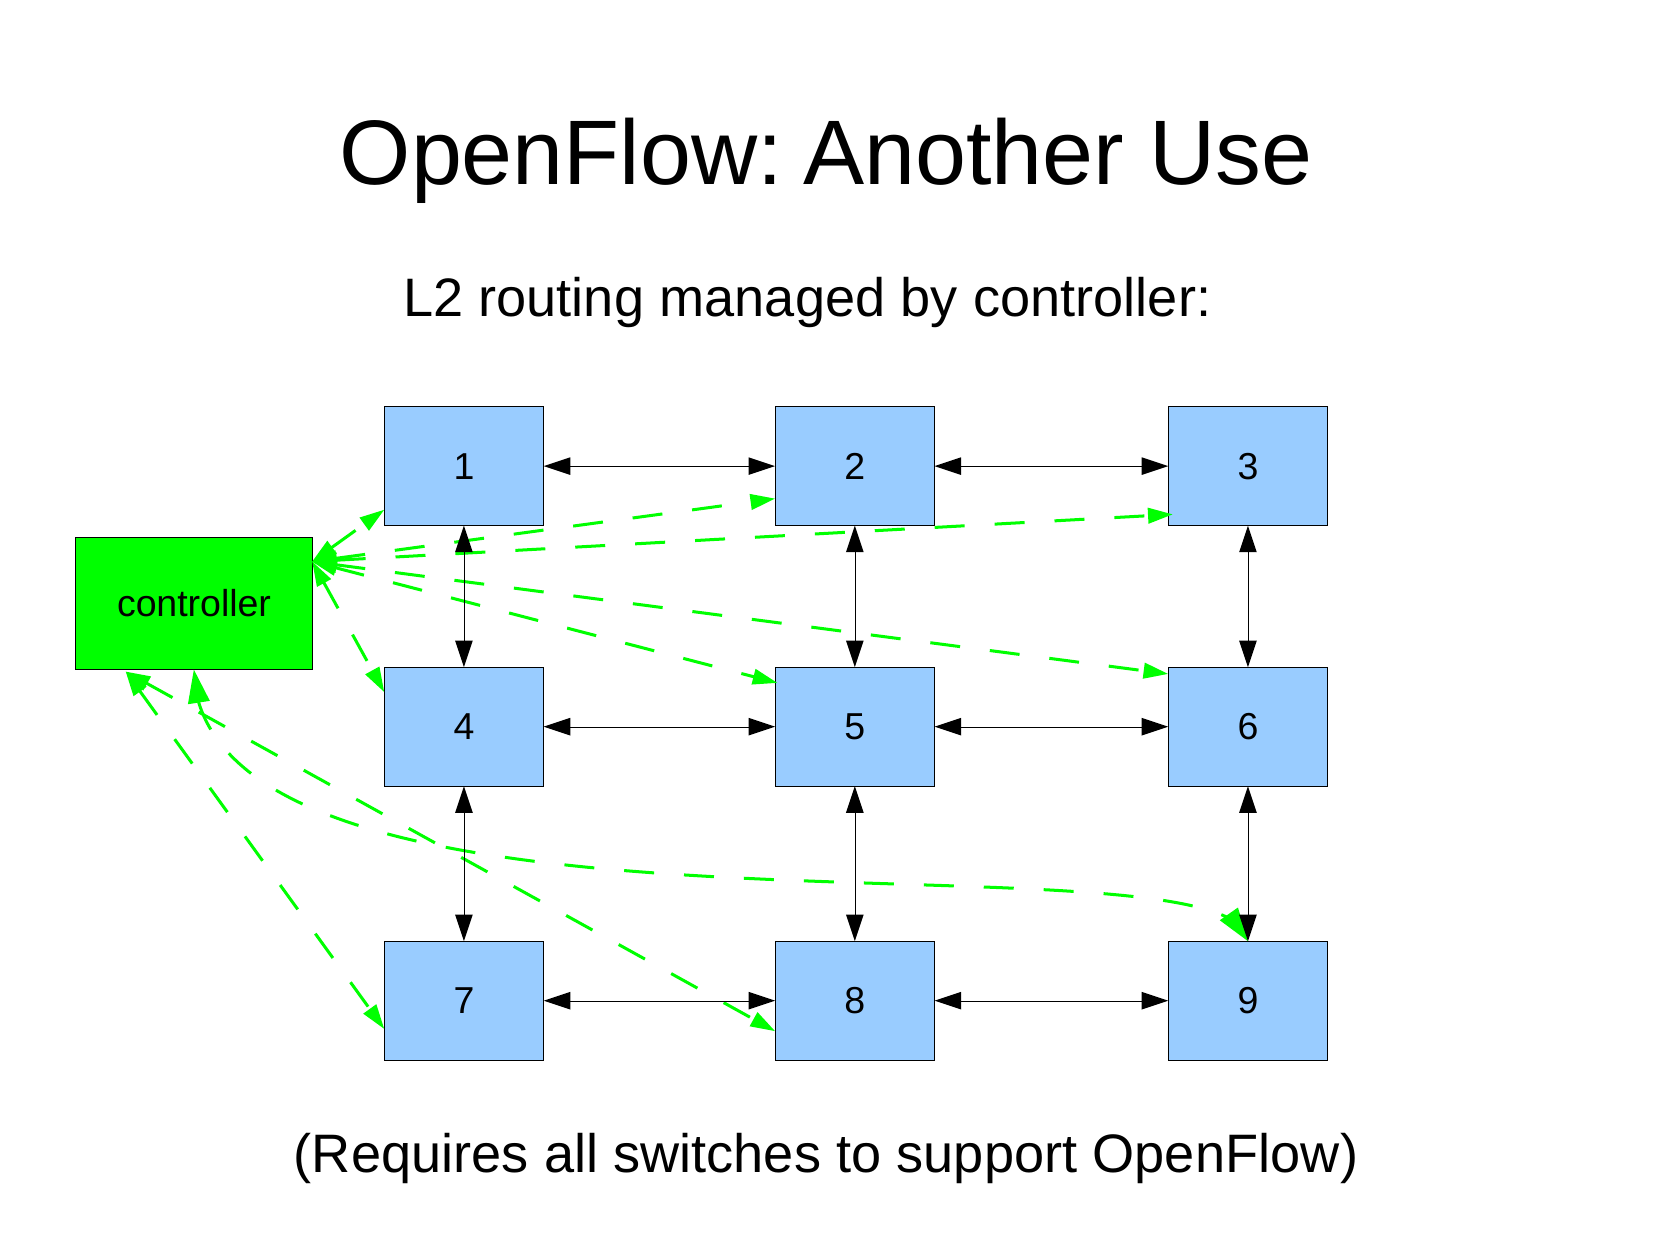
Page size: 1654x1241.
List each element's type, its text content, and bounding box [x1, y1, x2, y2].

text_box 5 [775, 667, 935, 787]
text_box controller [75, 537, 313, 670]
title OpenFlow: Another Use [82, 56, 1571, 250]
text_box 6 [1168, 667, 1328, 787]
text_box 9 [1168, 941, 1328, 1061]
text_box 7 [384, 941, 544, 1061]
text_box 2 [775, 406, 935, 526]
text_box 1 [384, 406, 544, 526]
text_box 8 [775, 941, 935, 1061]
text_box L2 routing managed by controller: [377, 260, 1238, 336]
text_box 3 [1168, 406, 1328, 526]
text_box 4 [384, 667, 544, 787]
text_box (Requires all switches to support OpenFlow) [256, 1116, 1398, 1192]
